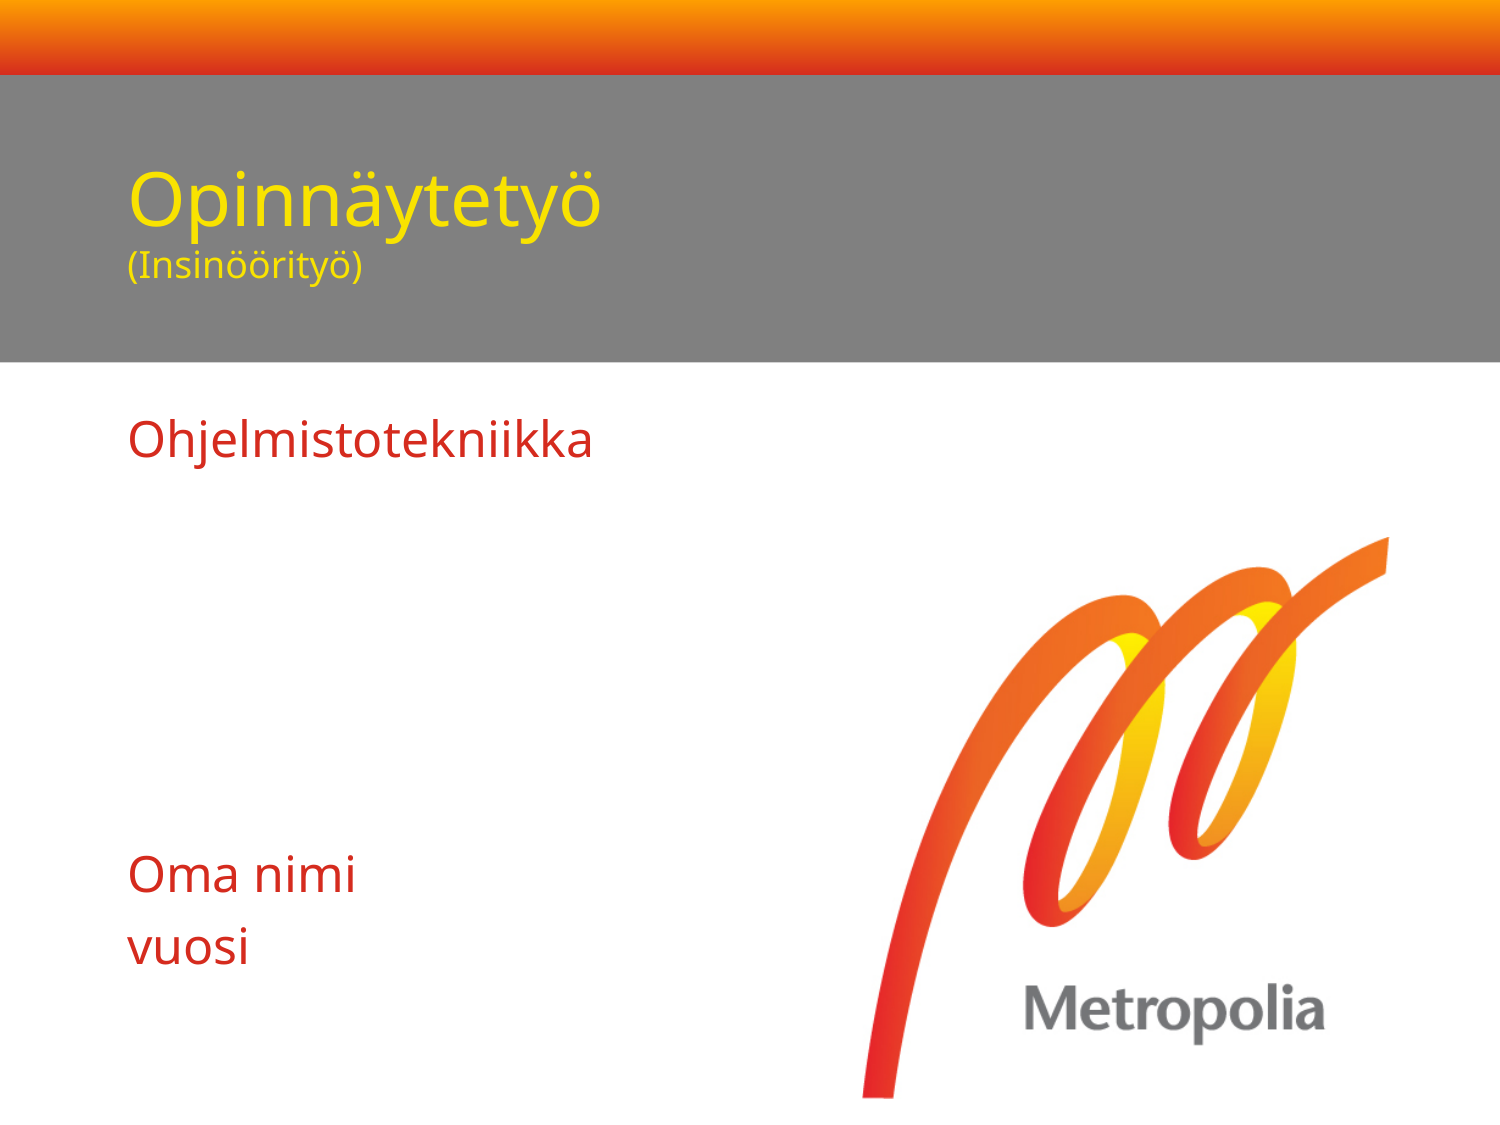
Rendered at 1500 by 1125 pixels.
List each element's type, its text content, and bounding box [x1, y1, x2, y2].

subtitle Ohjelmistotekniikka Oma nimi vuosi [112, 399, 1163, 983]
picture [862, 537, 1390, 1099]
title Opinnäytetyö (Insinöörityö) [112, 124, 1388, 313]
